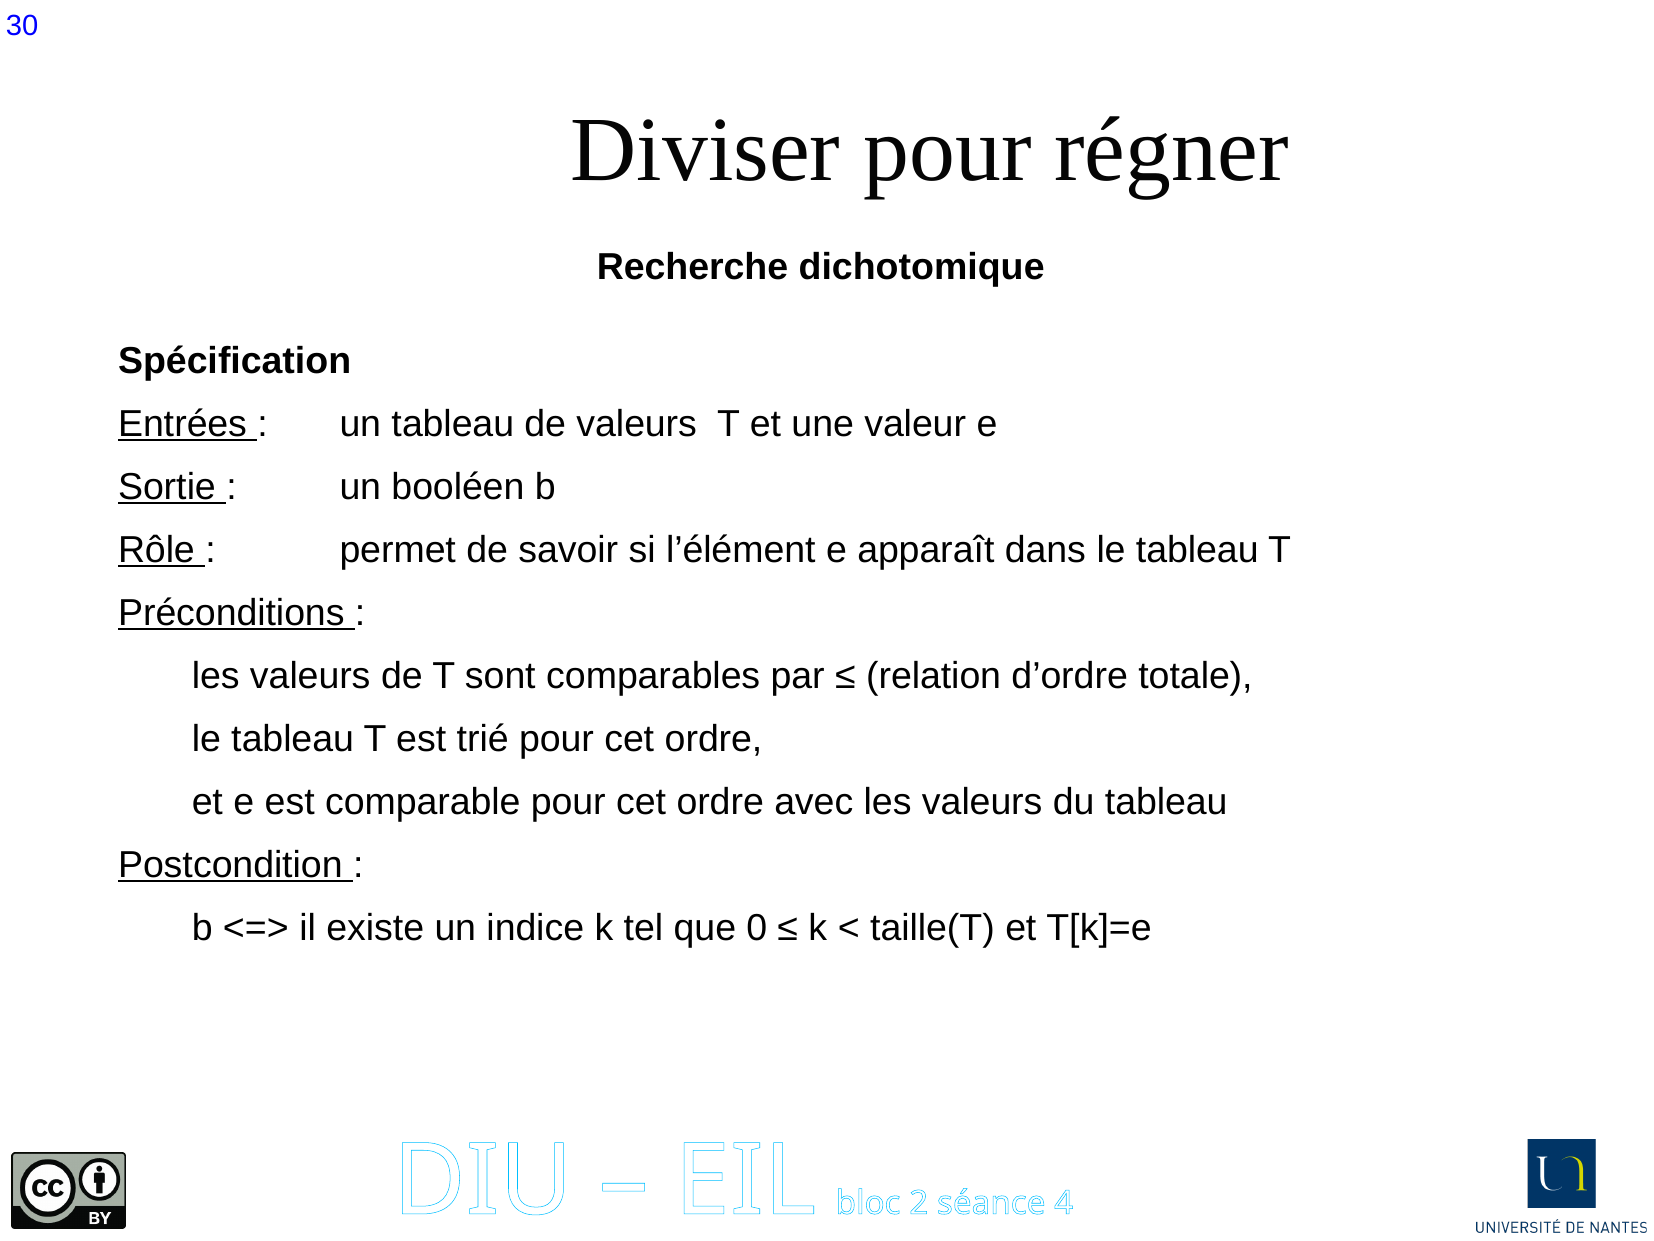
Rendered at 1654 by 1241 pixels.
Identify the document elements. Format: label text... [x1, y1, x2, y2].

text_box Spécification Entrées : un tableau de valeurs T et une valeur e Sortie : un booléen b Rôle : permet de savoir si l’élément e apparaît dans le tableau T Préconditions : les valeurs de T sont comparables par ≤ (relation d’ordre totale), le tableau T est trié pour cet ordre, et e est comparable pour cet ordre avec les valeurs du tableau Postcondition : b <=> il existe un indice k tel que 0 ≤ k < taille(T) et T[k]=e [118, 318, 1501, 949]
picture [992, 1195, 1009, 1215]
picture [1476, 1139, 1647, 1233]
picture [11, 1152, 126, 1229]
picture [972, 1195, 988, 1215]
picture [508, 1142, 564, 1216]
picture [858, 1188, 863, 1215]
picture [838, 1188, 855, 1215]
picture [886, 1195, 900, 1215]
picture [1054, 1189, 1073, 1215]
picture [733, 1142, 761, 1215]
picture [469, 1142, 496, 1215]
picture [773, 1142, 815, 1215]
picture [1028, 1195, 1045, 1215]
picture [866, 1195, 884, 1215]
picture [1012, 1195, 1026, 1215]
title Diviser pour régner [265, 47, 1595, 252]
text_box Recherche dichotomique [129, 224, 1512, 308]
picture [683, 1142, 725, 1215]
picture [910, 1189, 927, 1215]
picture [602, 1182, 645, 1192]
picture [954, 1188, 971, 1215]
picture [402, 1142, 460, 1215]
picture [938, 1195, 952, 1215]
